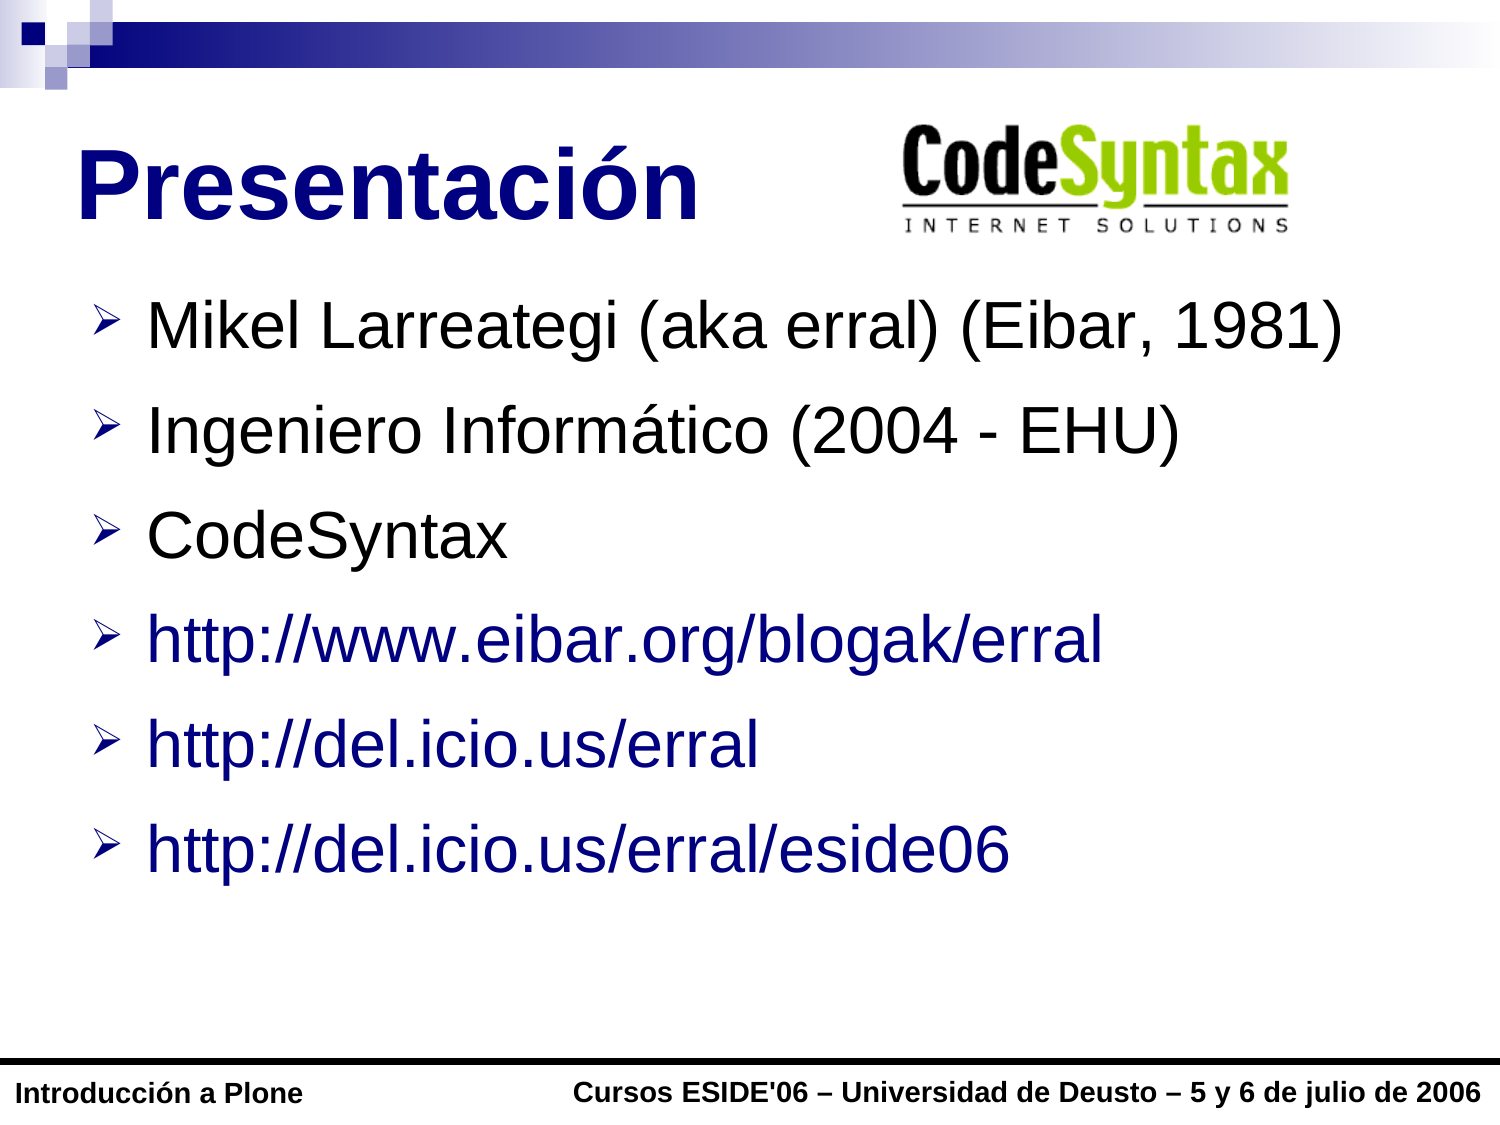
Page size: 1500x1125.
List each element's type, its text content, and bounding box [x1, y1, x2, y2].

title Presentación [75, 66, 1426, 283]
picture [900, 123, 1292, 235]
list Mikel Larreategi (aka erral) (Eibar, 1981) Ingeniero Informático (2004 - EHU) CodeSyntax http://www.eibar.org/blogak/erral http://del.icio.us/erral http://del.icio.us/erral/eside06 [75, 283, 1426, 1019]
